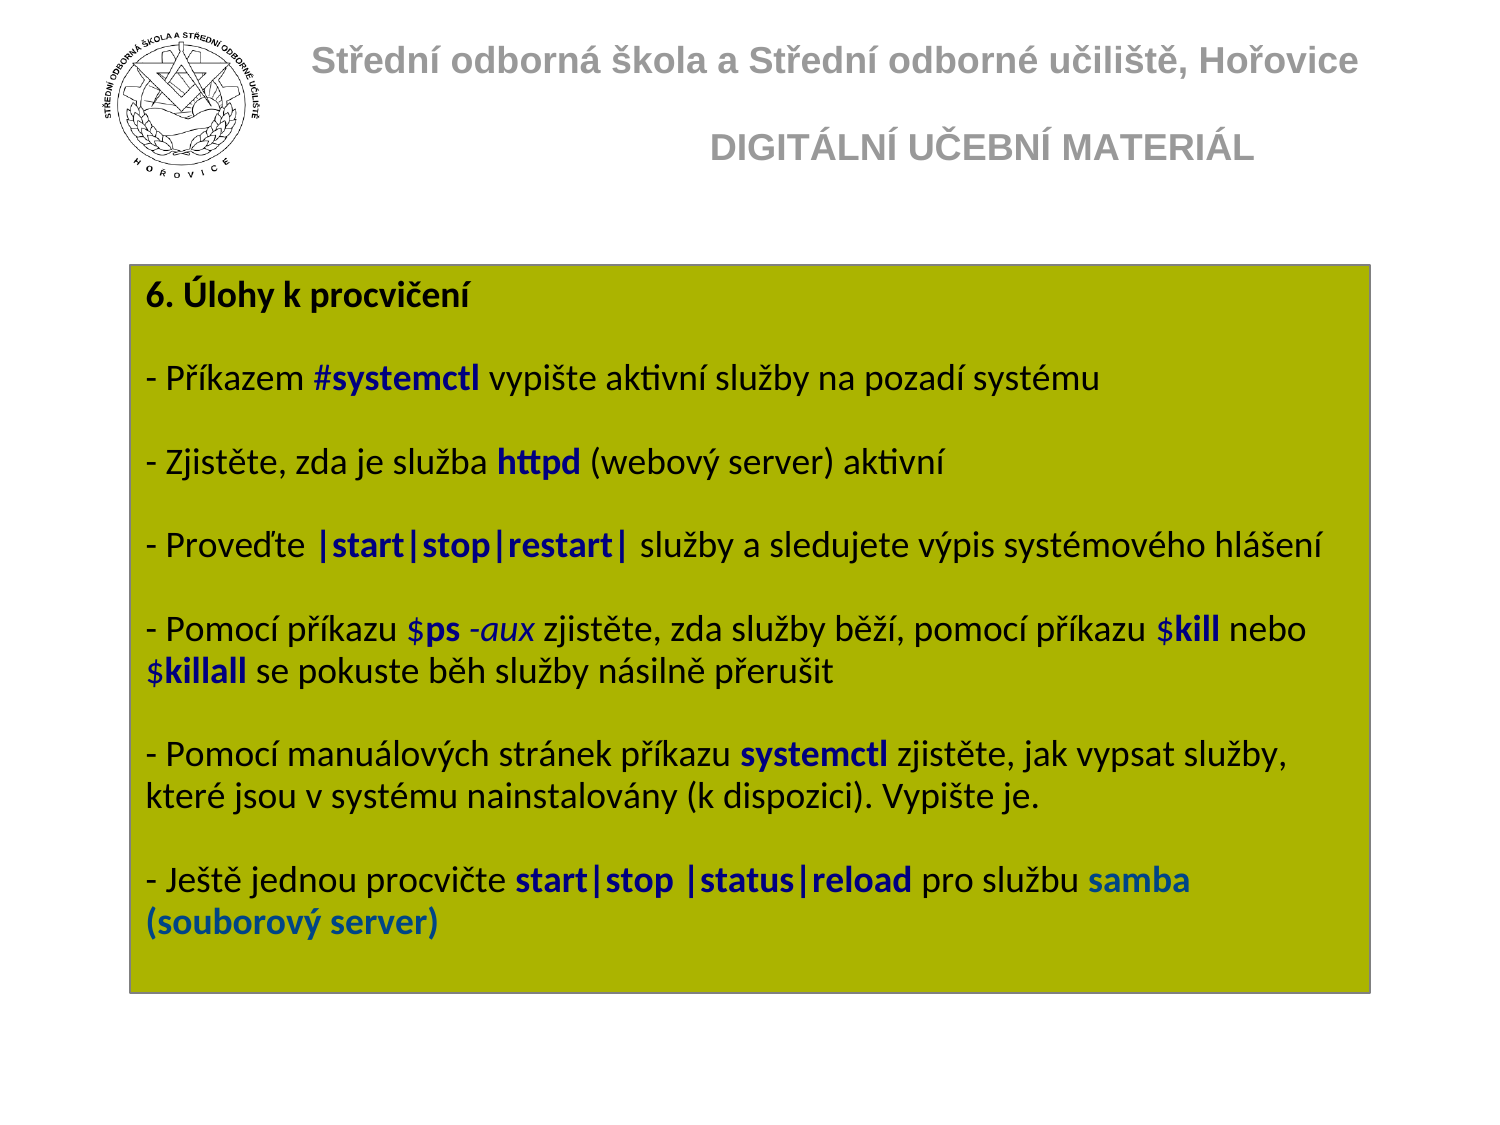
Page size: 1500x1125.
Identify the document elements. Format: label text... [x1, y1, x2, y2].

picture [102, 31, 260, 178]
text_box 6. Úlohy k procvičení - Příkazem #systemctl vypište aktivní služby na pozadí systému - Zjistěte, zda je služba httpd (webový server) aktivní - Proveďte |start|stop|restart| služby a sledujete výpis systémového hlášení - Pomocí příkazu $ps -aux zjistěte, zda služby běží, pomocí příkazu $kill nebo $killall se pokuste běh služby násilně přerušit - Pomocí manuálových stránek příkazu systemctl zjistěte, jak vypsat služby, které jsou v systému nainstalovány (k dispozici). Vypište je. - Ještě jednou procvičte start|stop |status|reload pro službu samba (souborový server) [129, 265, 1371, 993]
